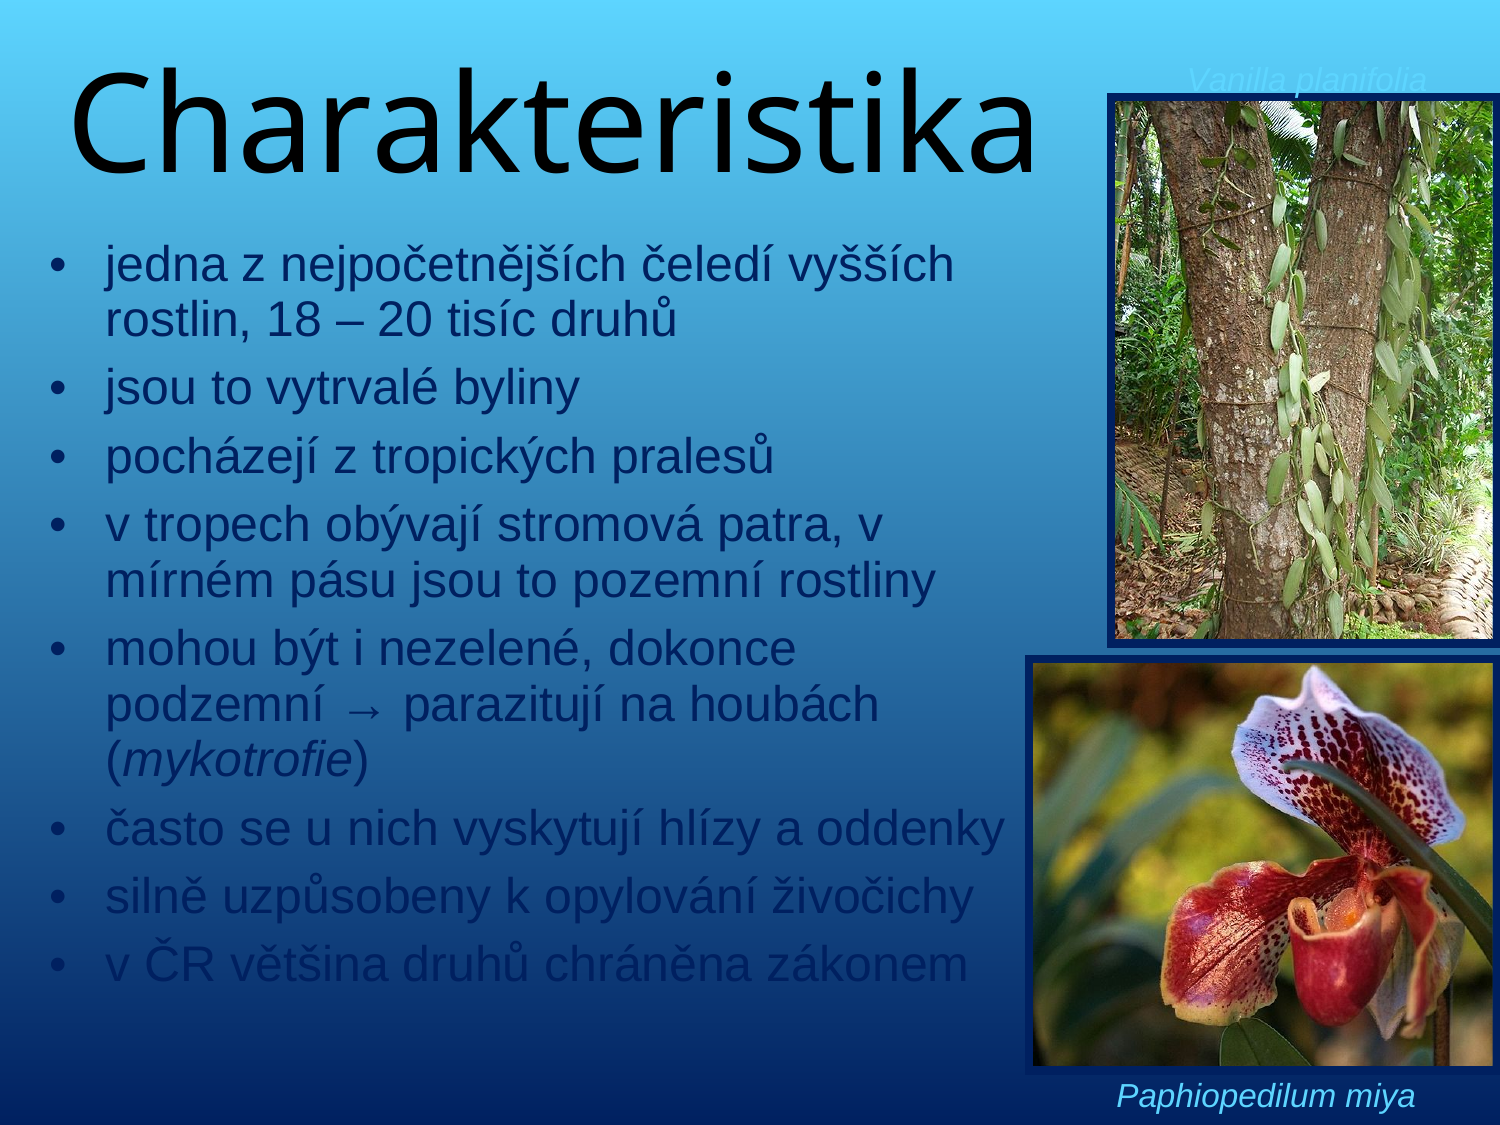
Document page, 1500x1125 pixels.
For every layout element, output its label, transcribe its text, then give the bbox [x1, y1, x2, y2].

text_box Vanilla planifolia [1171, 49, 1447, 106]
picture [1032, 663, 1493, 1067]
list jedna z nejpočetnějších čeledí vyšších rostlin, 18 – 20 tisíc druhů jsou to vytrvalé byliny pocházejí z tropických pralesů v tropech obývají stromová patra, v mírném pásu jsou to pozemní rostliny mohou být i nezelené, dokonce podzemní → parazitují na houbách (mykotrofie) často se u nich vyskytují hlízy a oddenky silně uzpůsobeny k opylování živočichy v ČR většina druhů chráněna zákonem [34, 228, 1043, 1055]
picture [1114, 101, 1493, 640]
text_box Charakteristika [33, 23, 1077, 211]
text_box Paphiopedilum miya [1101, 1066, 1442, 1122]
